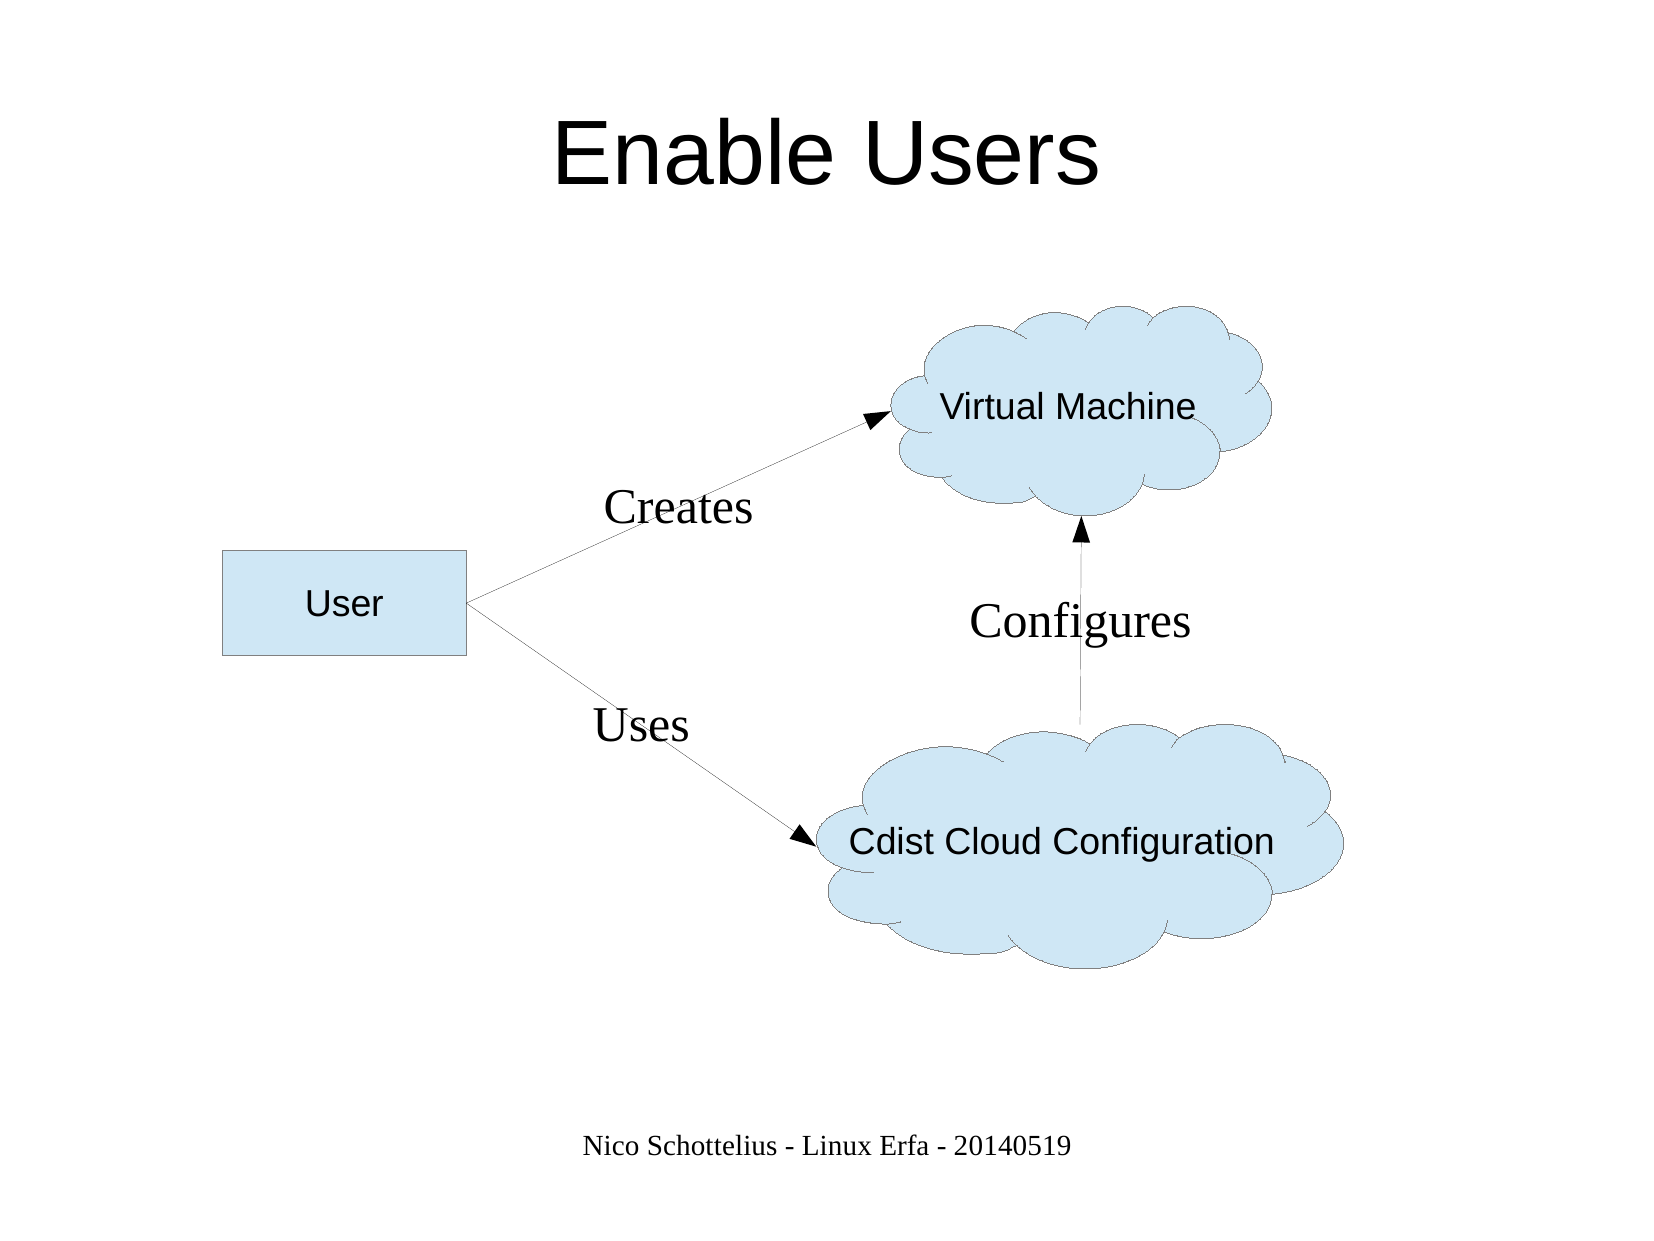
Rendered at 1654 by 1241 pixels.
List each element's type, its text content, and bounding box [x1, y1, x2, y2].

text_box Virtual Machine [890, 306, 1272, 516]
text_box Cdist Cloud Configuration [816, 724, 1344, 969]
title Enable Users [82, 49, 1571, 257]
text_box User [222, 550, 467, 656]
